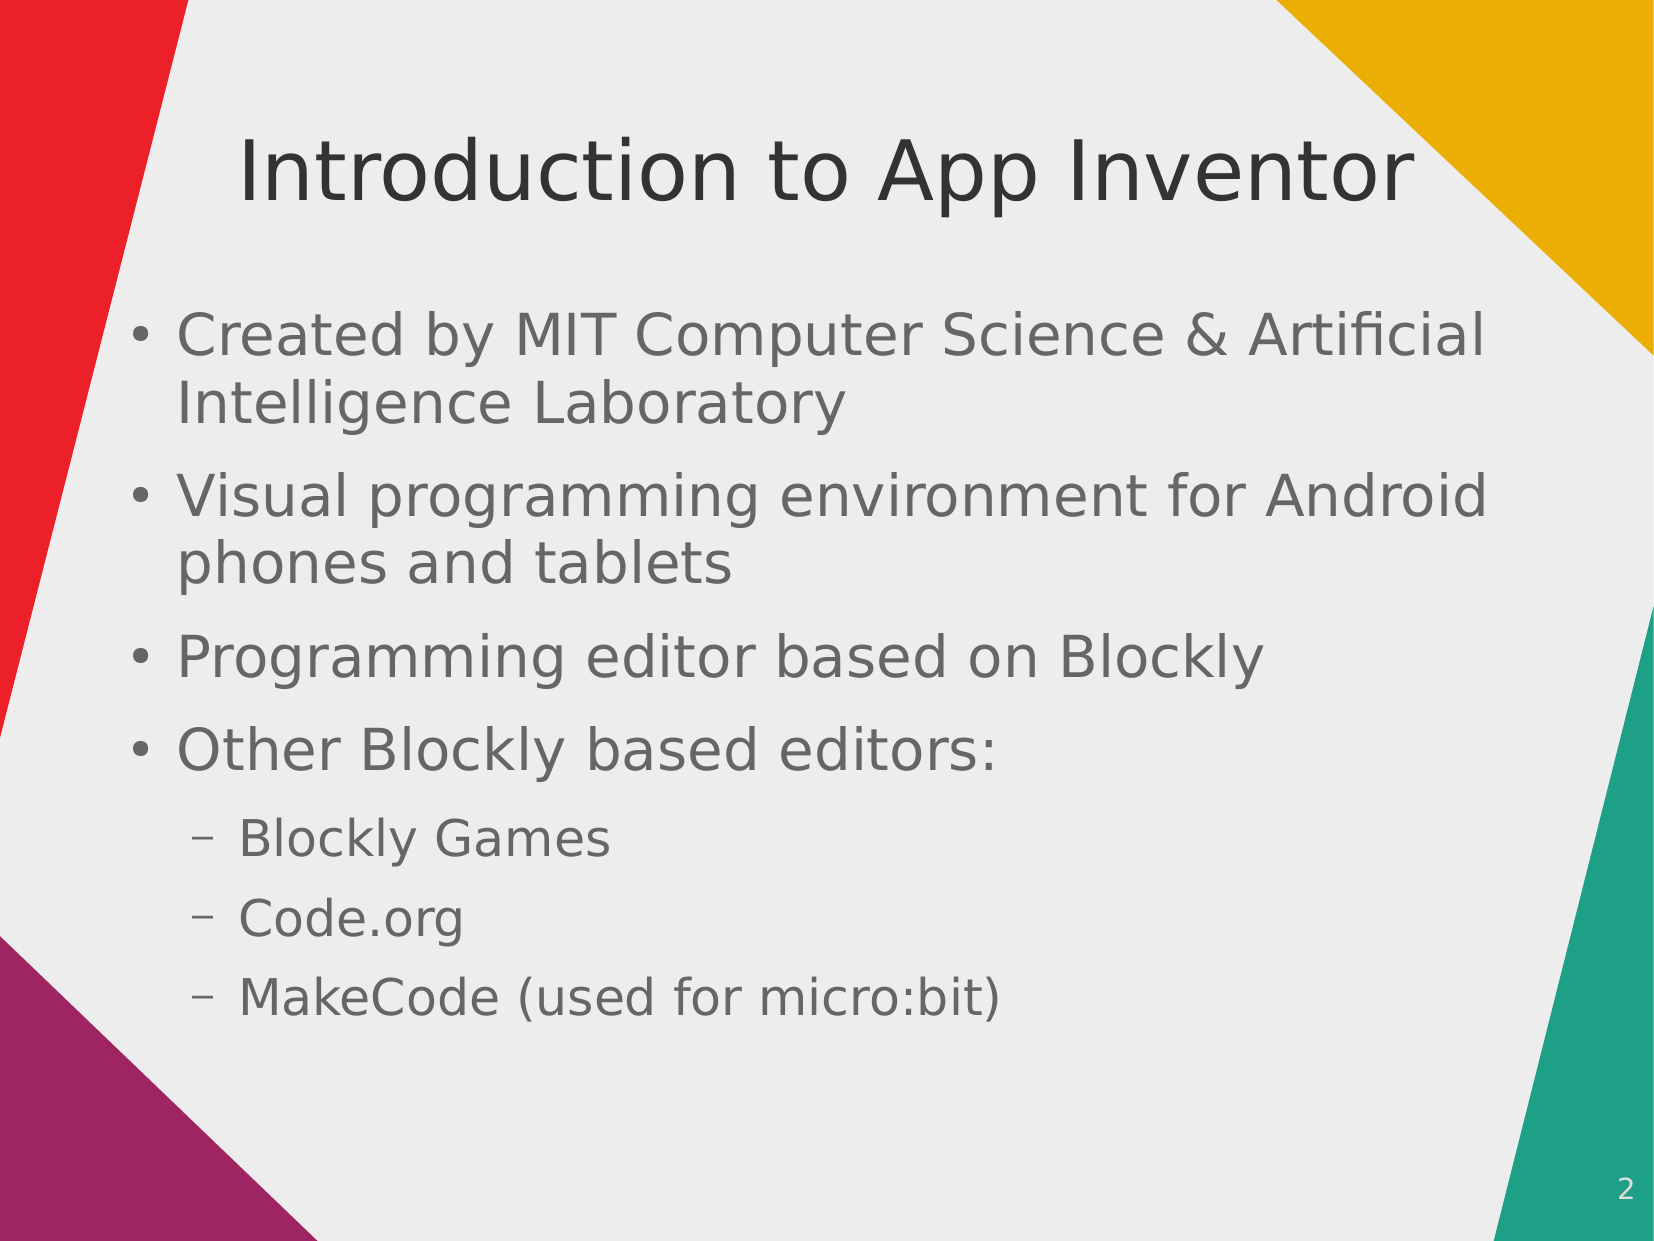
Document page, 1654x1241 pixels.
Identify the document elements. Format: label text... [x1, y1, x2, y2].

list Created by MIT Computer Science & Artificial Intelligence Laboratory Visual programming environment for Android phones and tablets Programming editor based on Blockly Other Blockly based editors: Blockly Games Code.org MakeCode (used for micro:bit) [114, 302, 1539, 1033]
title Introduction to App Inventor [114, 73, 1539, 271]
